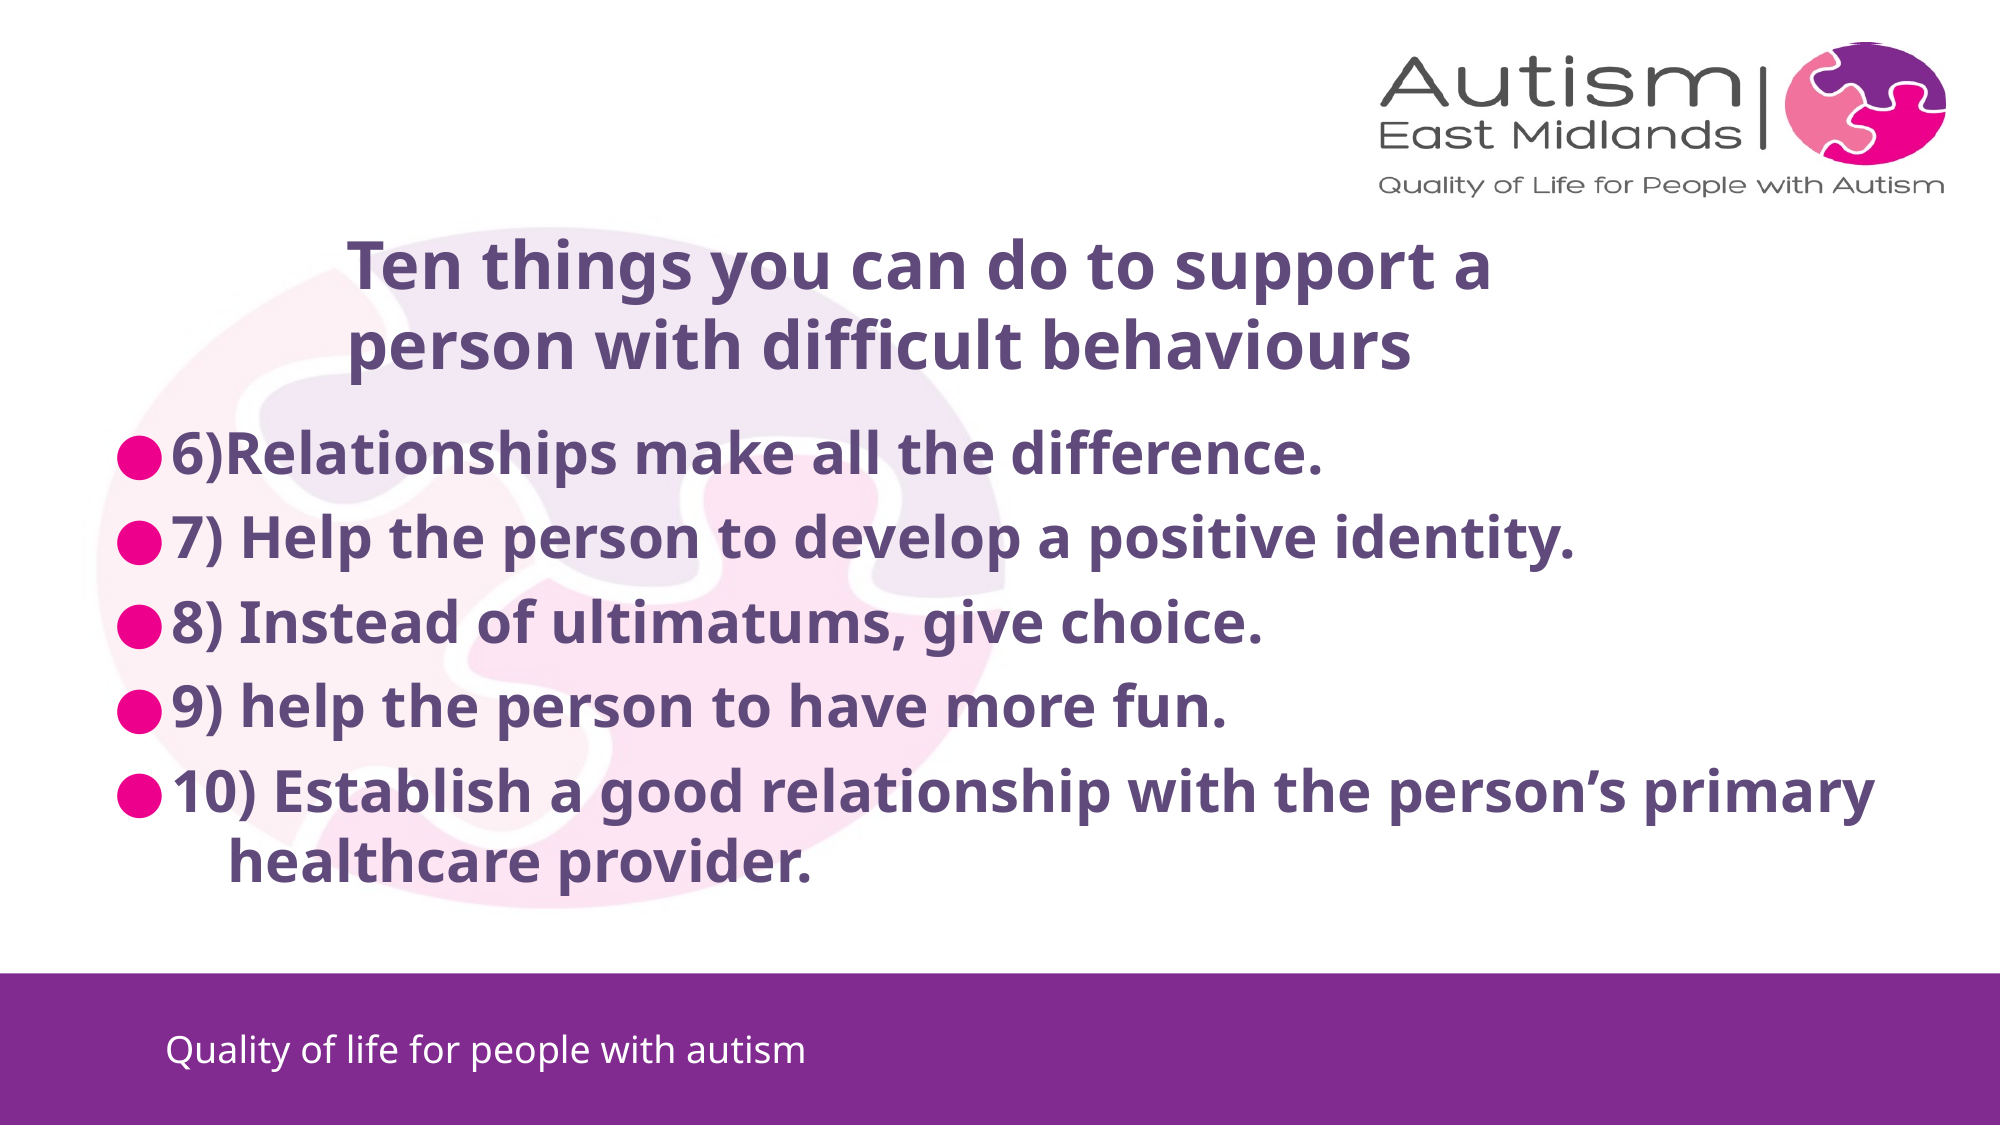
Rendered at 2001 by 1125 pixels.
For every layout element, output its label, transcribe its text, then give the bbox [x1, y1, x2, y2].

title Ten things you can do to support a person with difficult behaviours [331, 196, 1682, 408]
list 6)Relationships make all the difference. 7) Help the person to develop a positive identity. 8) Instead of ultimatums, give choice. 9) help the person to have more fun. 10) Establish a good relationship with the person’s primary healthcare provider. [99, 408, 1900, 941]
